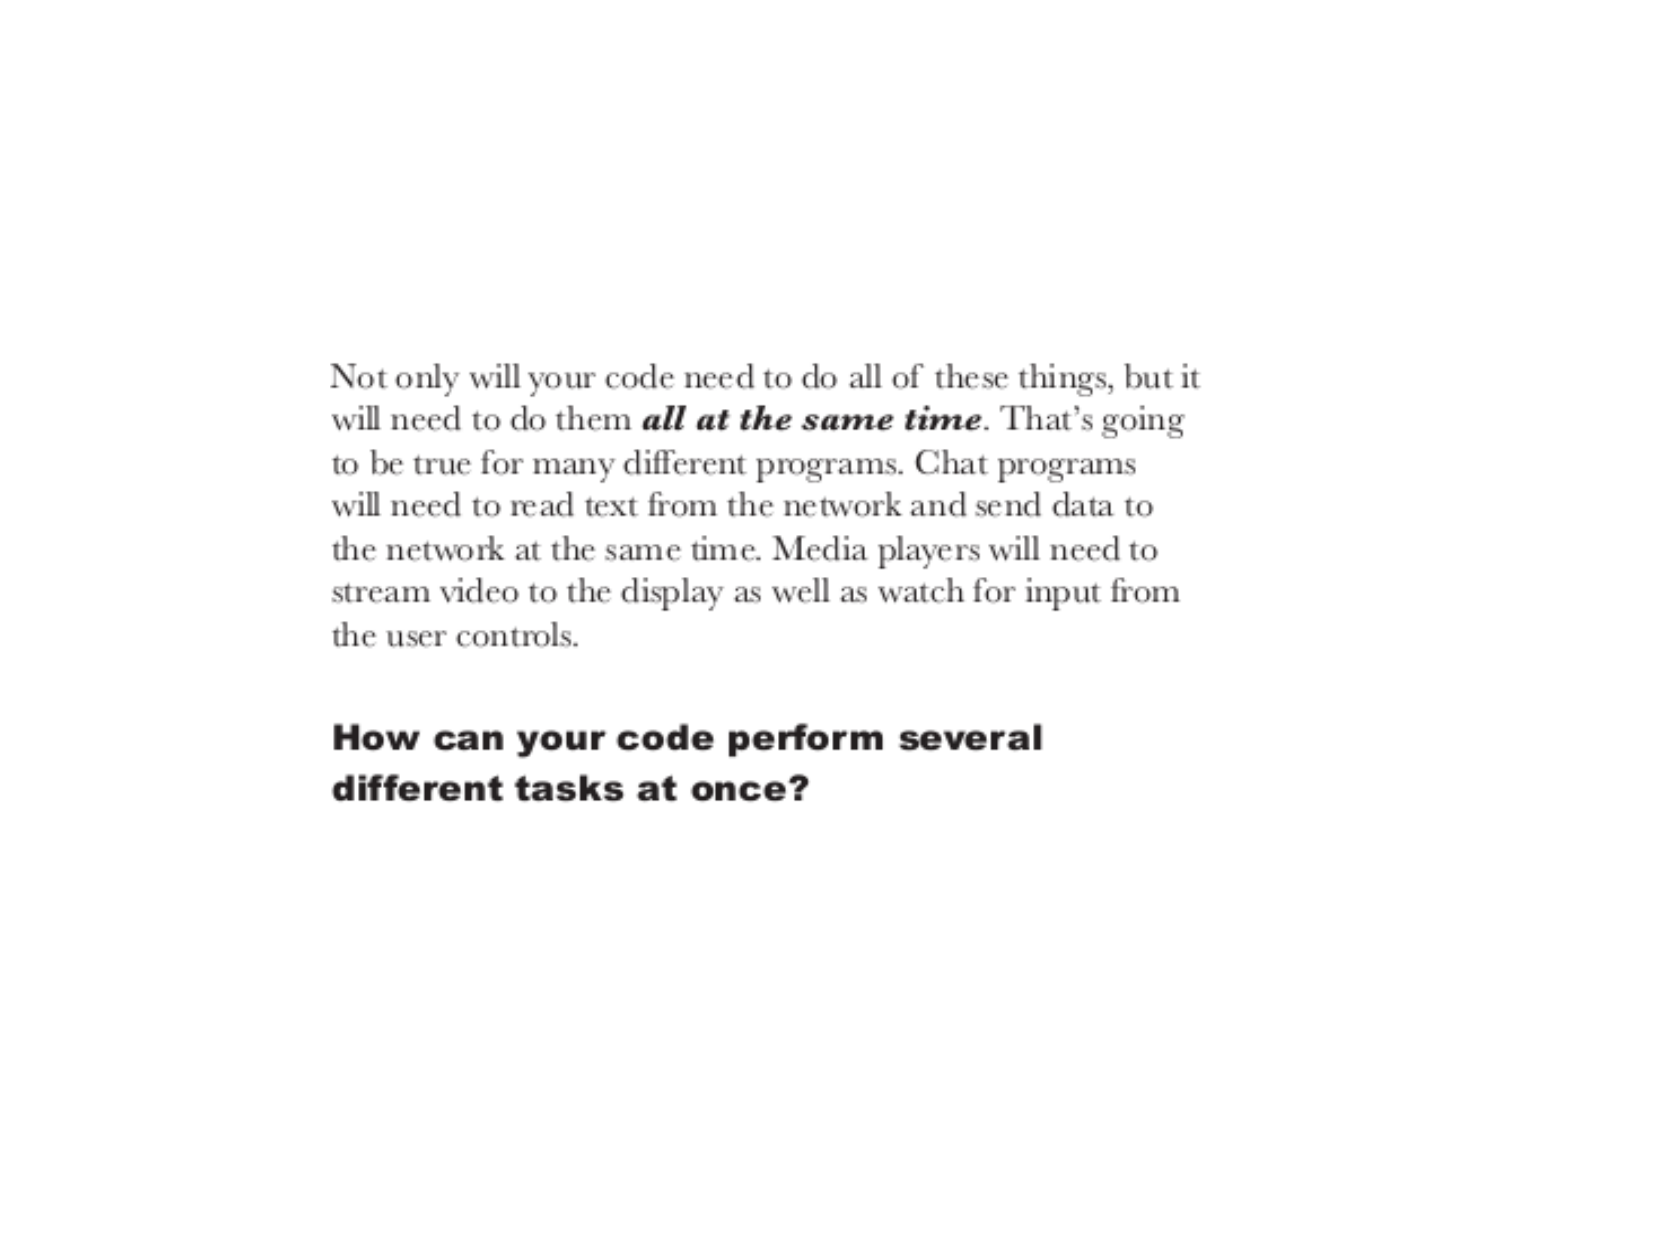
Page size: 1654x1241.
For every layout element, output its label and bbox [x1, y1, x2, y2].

picture [330, 342, 1276, 875]
